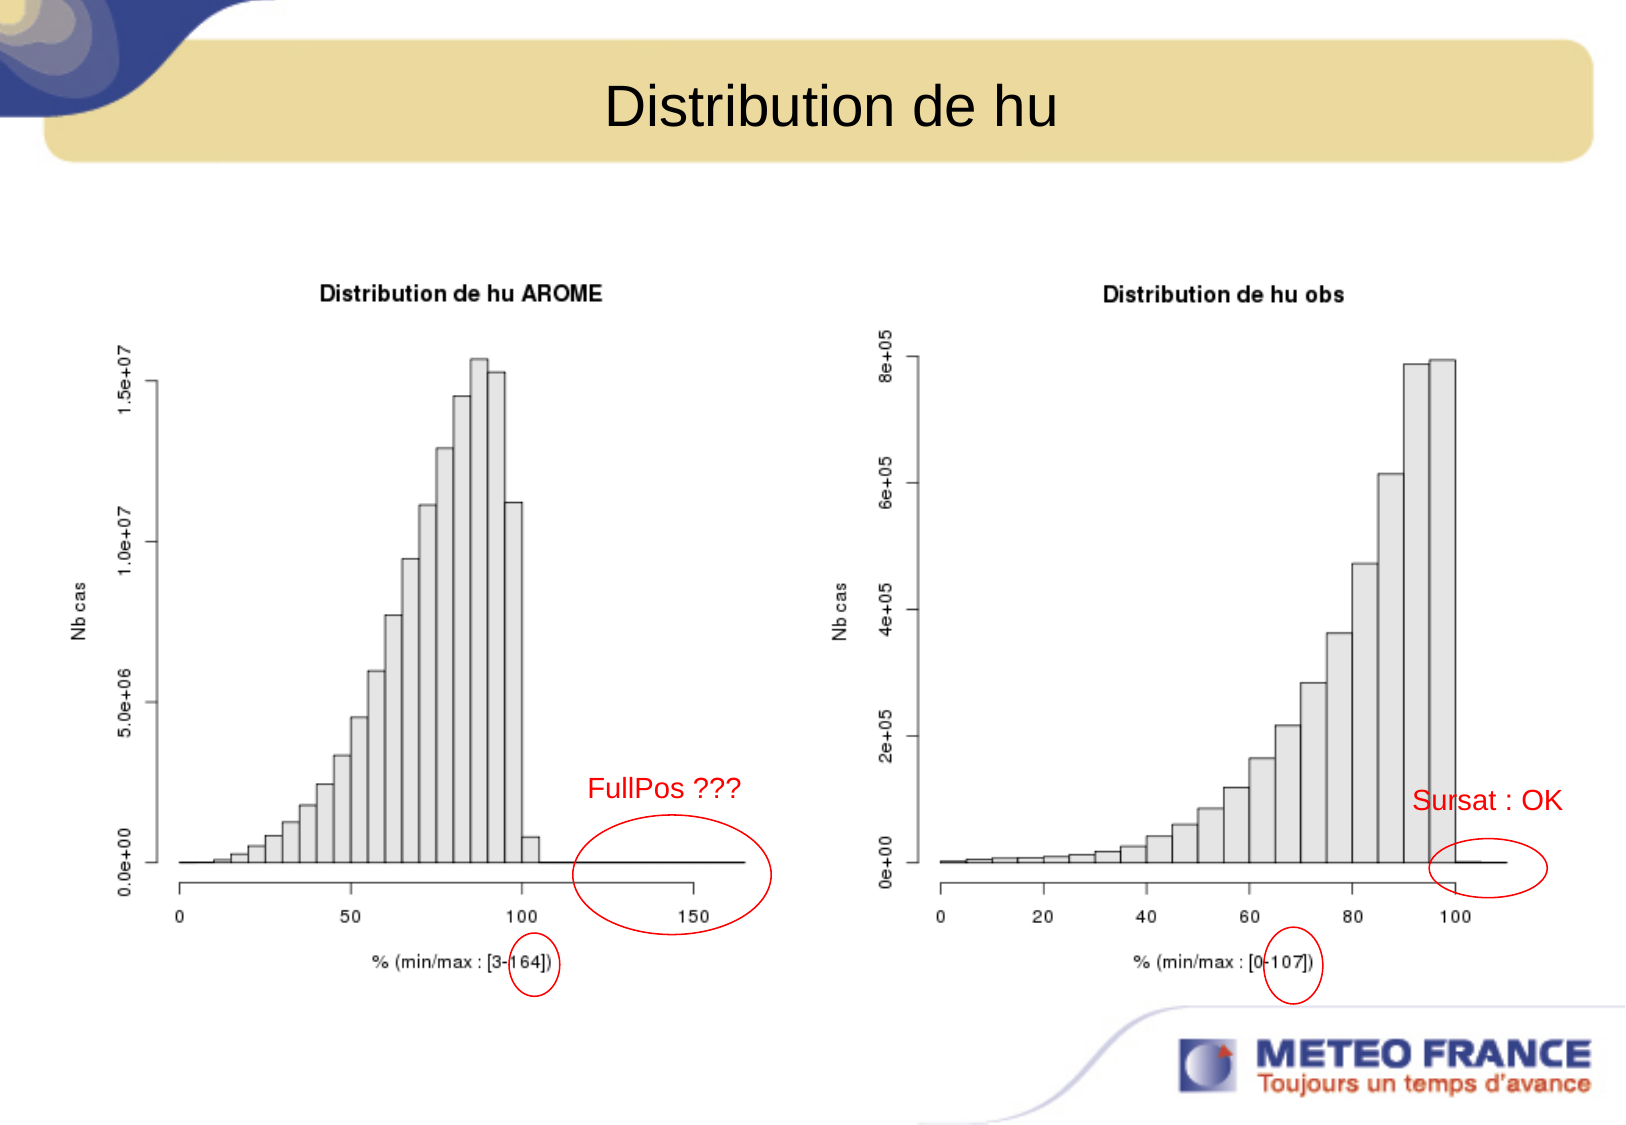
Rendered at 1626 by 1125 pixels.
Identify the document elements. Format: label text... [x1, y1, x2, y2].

text_box FullPos ??? [572, 761, 758, 812]
picture [0, 0, 1626, 1125]
text_box Sursat : OK [1397, 773, 1579, 824]
title Distribution de hu [185, 44, 1479, 162]
